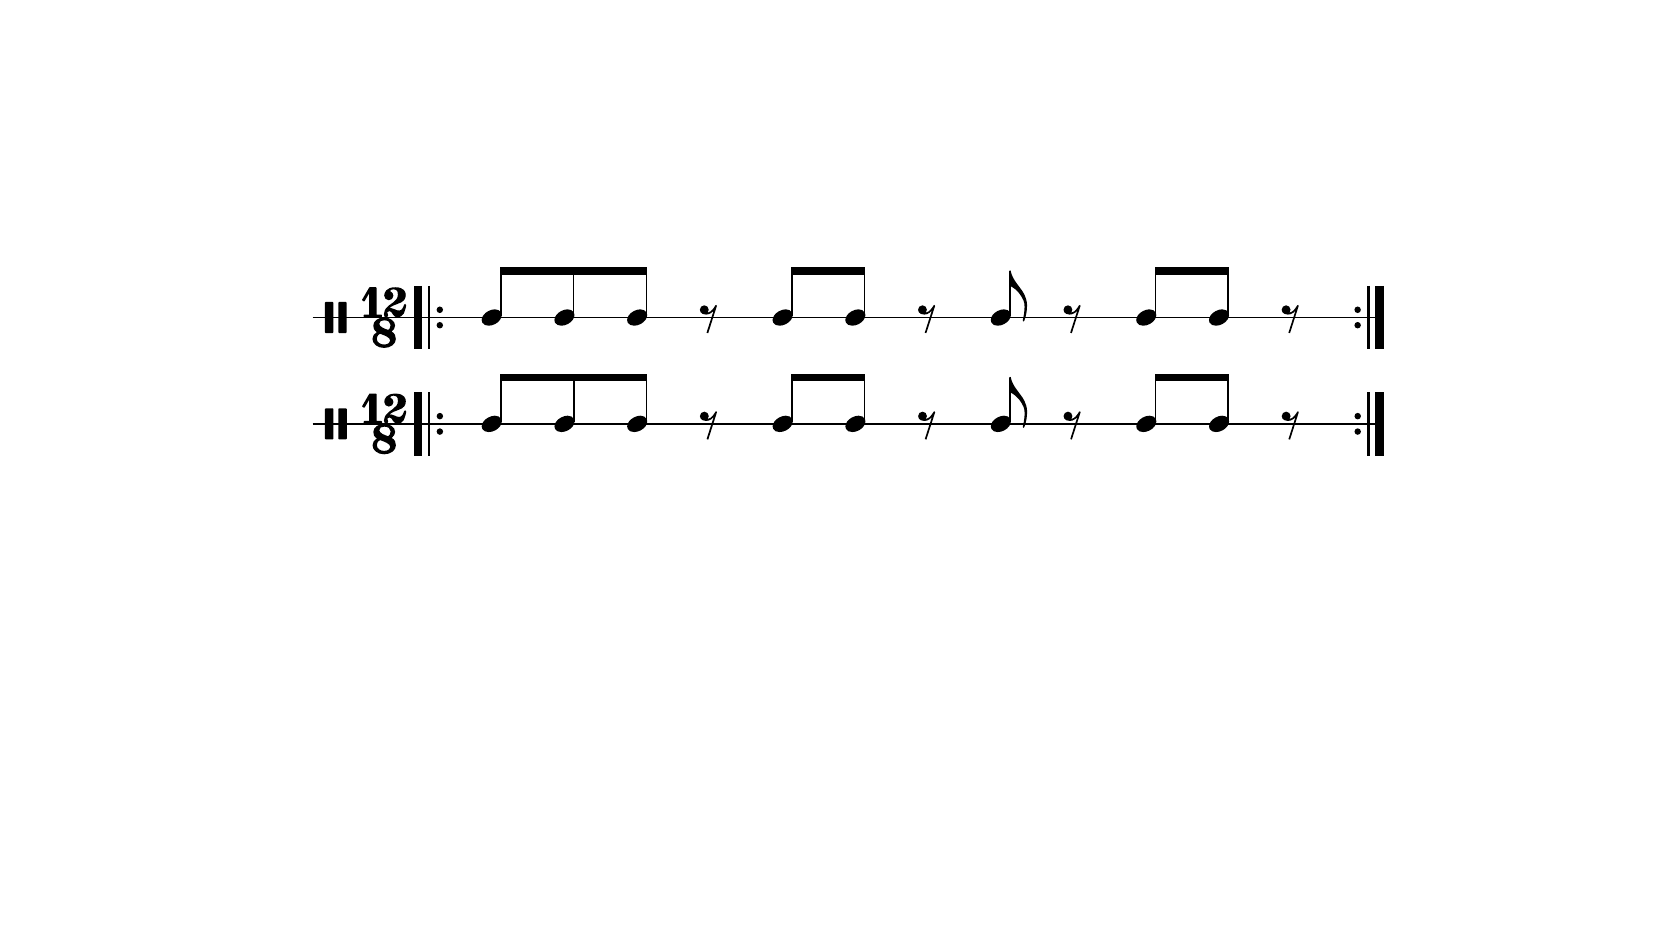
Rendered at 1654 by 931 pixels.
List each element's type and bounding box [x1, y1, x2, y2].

picture [0, 76, 1654, 596]
